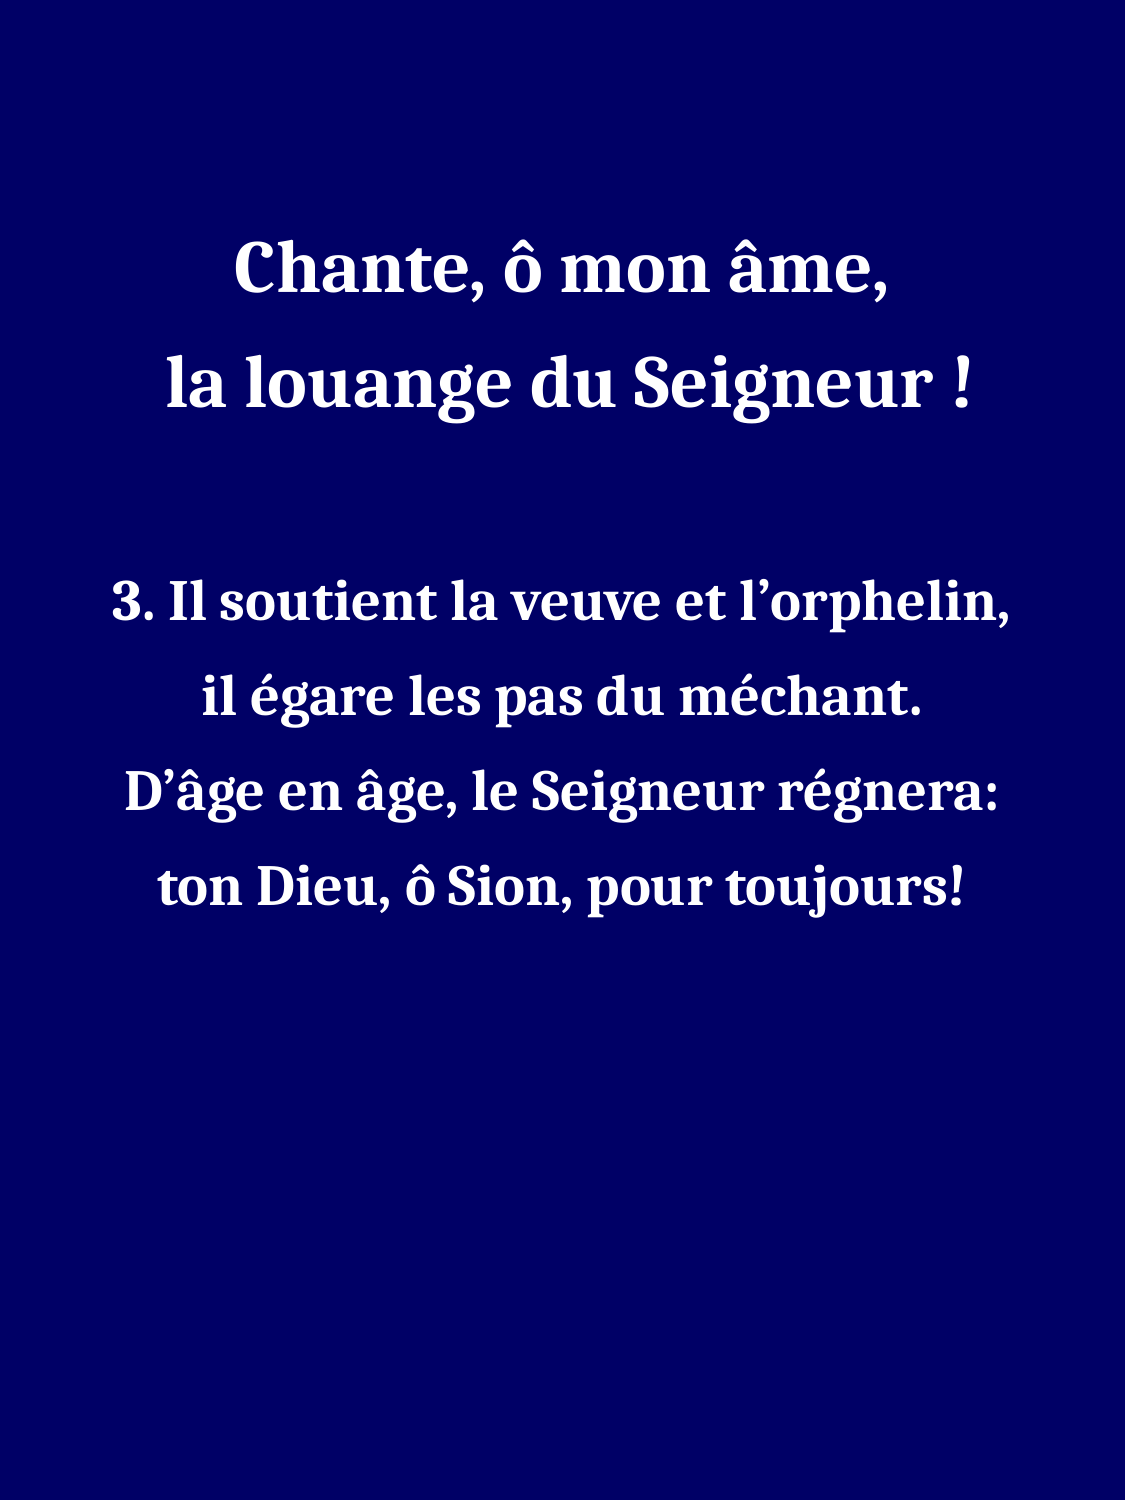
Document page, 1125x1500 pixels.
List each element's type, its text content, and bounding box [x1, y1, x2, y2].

text_box Chante, ô mon âme, la louange du Seigneur ! 3. Il soutient la veuve et l’orphelin, il égare les pas du méchant. D’âge en âge, le Seigneur régnera: ton Dieu, ô Sion, pour toujours! [0, 0, 1125, 1029]
